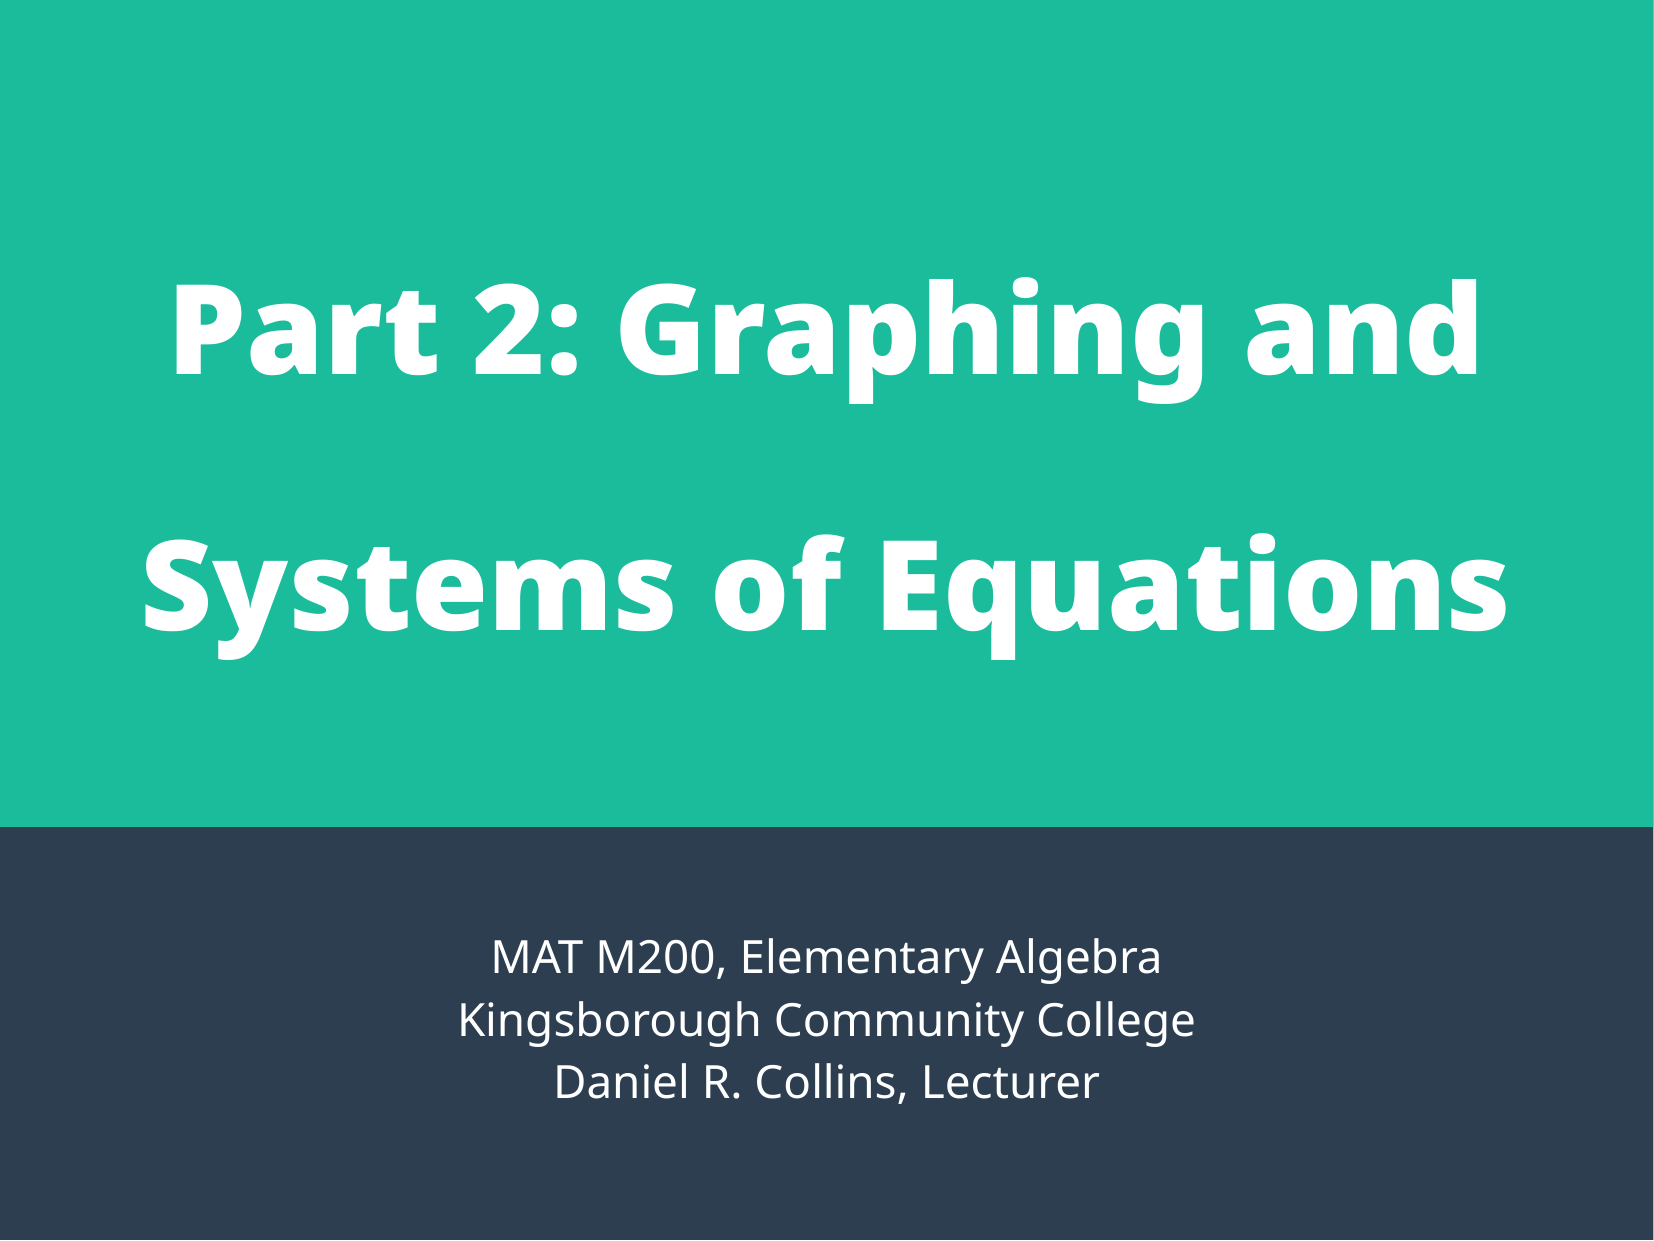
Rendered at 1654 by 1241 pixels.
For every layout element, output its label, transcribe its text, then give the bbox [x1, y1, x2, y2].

subtitle MAT M200, Elementary Algebra Kingsborough Community College Daniel R. Collins, Lecturer [59, 856, 1595, 1182]
title Part 2: Graphing and Systems of Equations [59, 45, 1595, 778]
